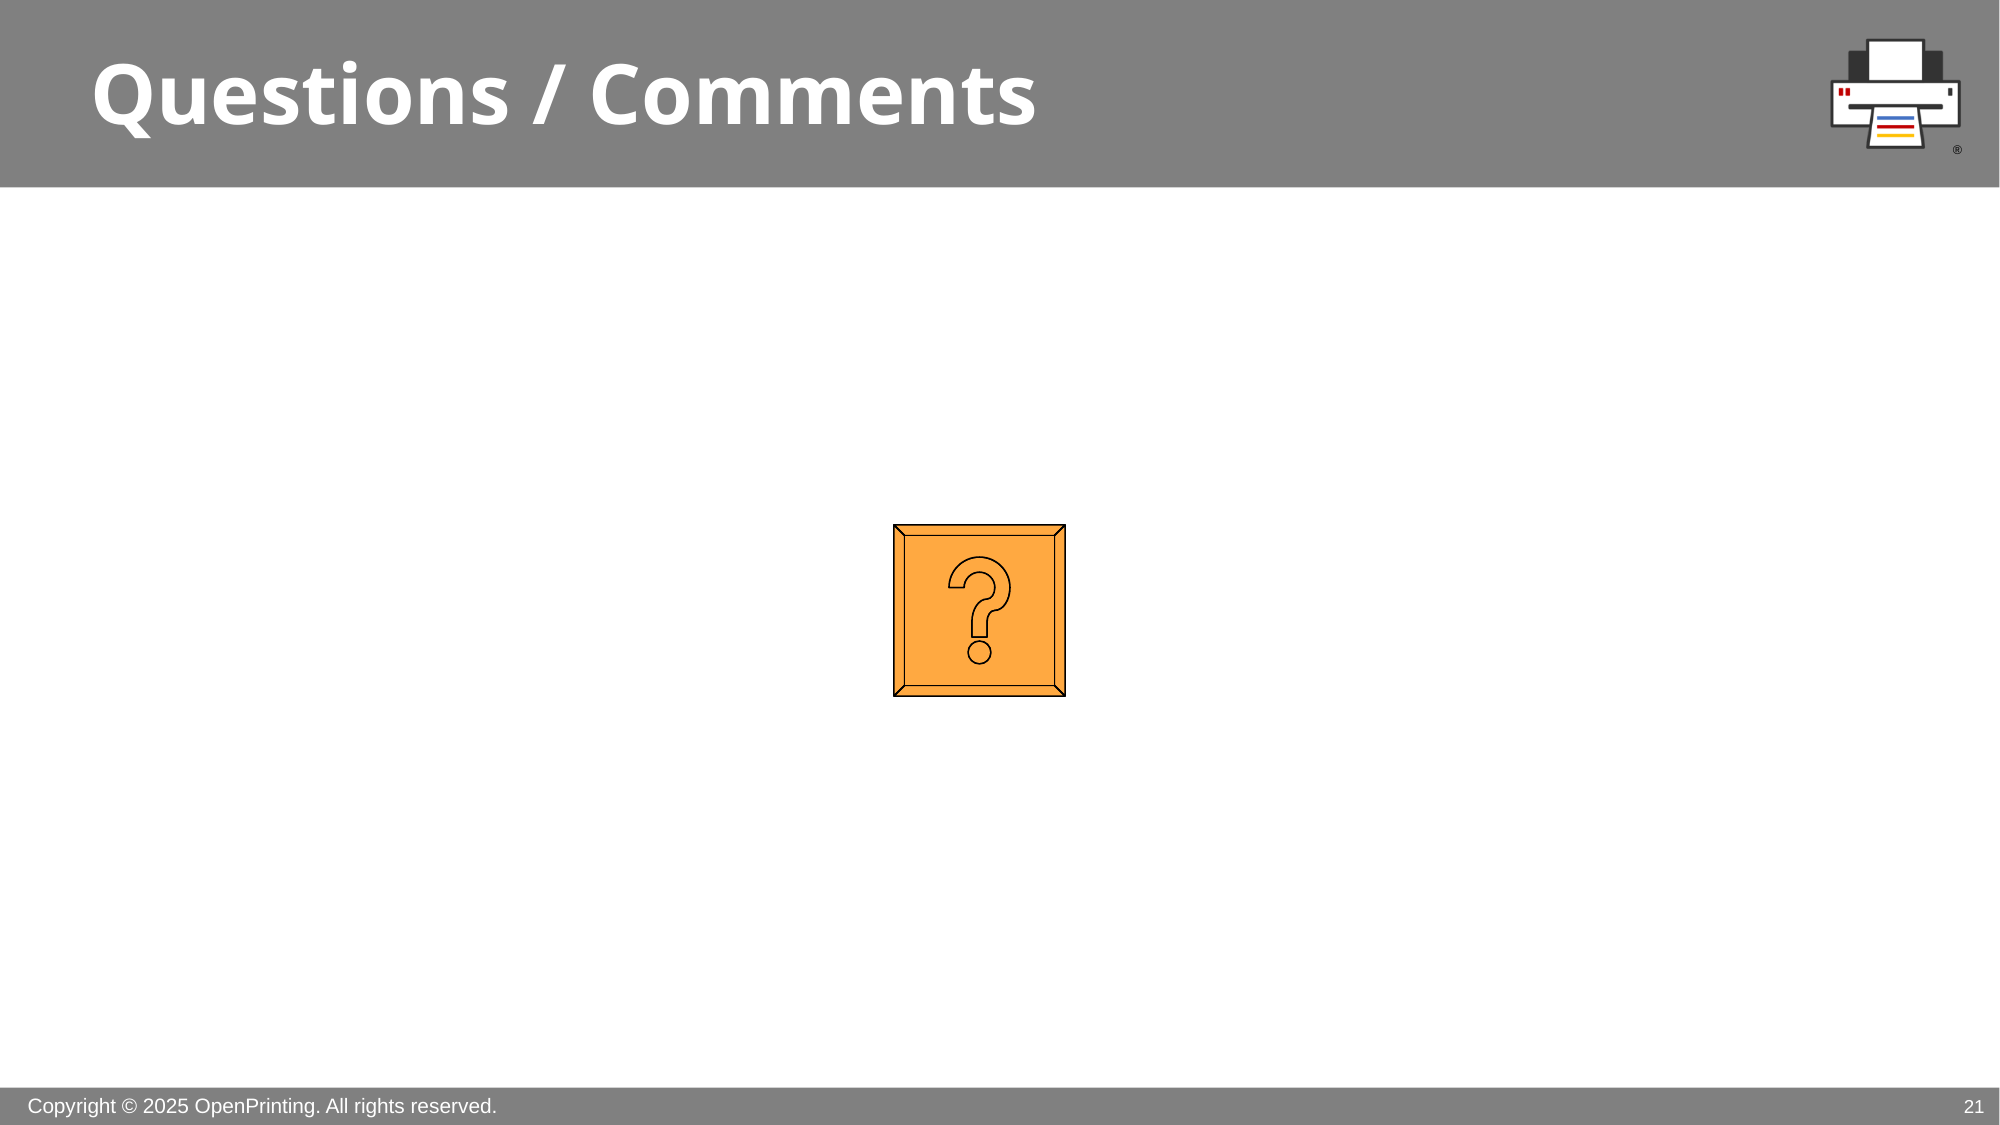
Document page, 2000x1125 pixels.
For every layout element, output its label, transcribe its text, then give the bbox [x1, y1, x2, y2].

title Questions / Comments [75, 7, 1317, 175]
picture [1825, 33, 1966, 154]
text_box [893, 524, 1066, 697]
